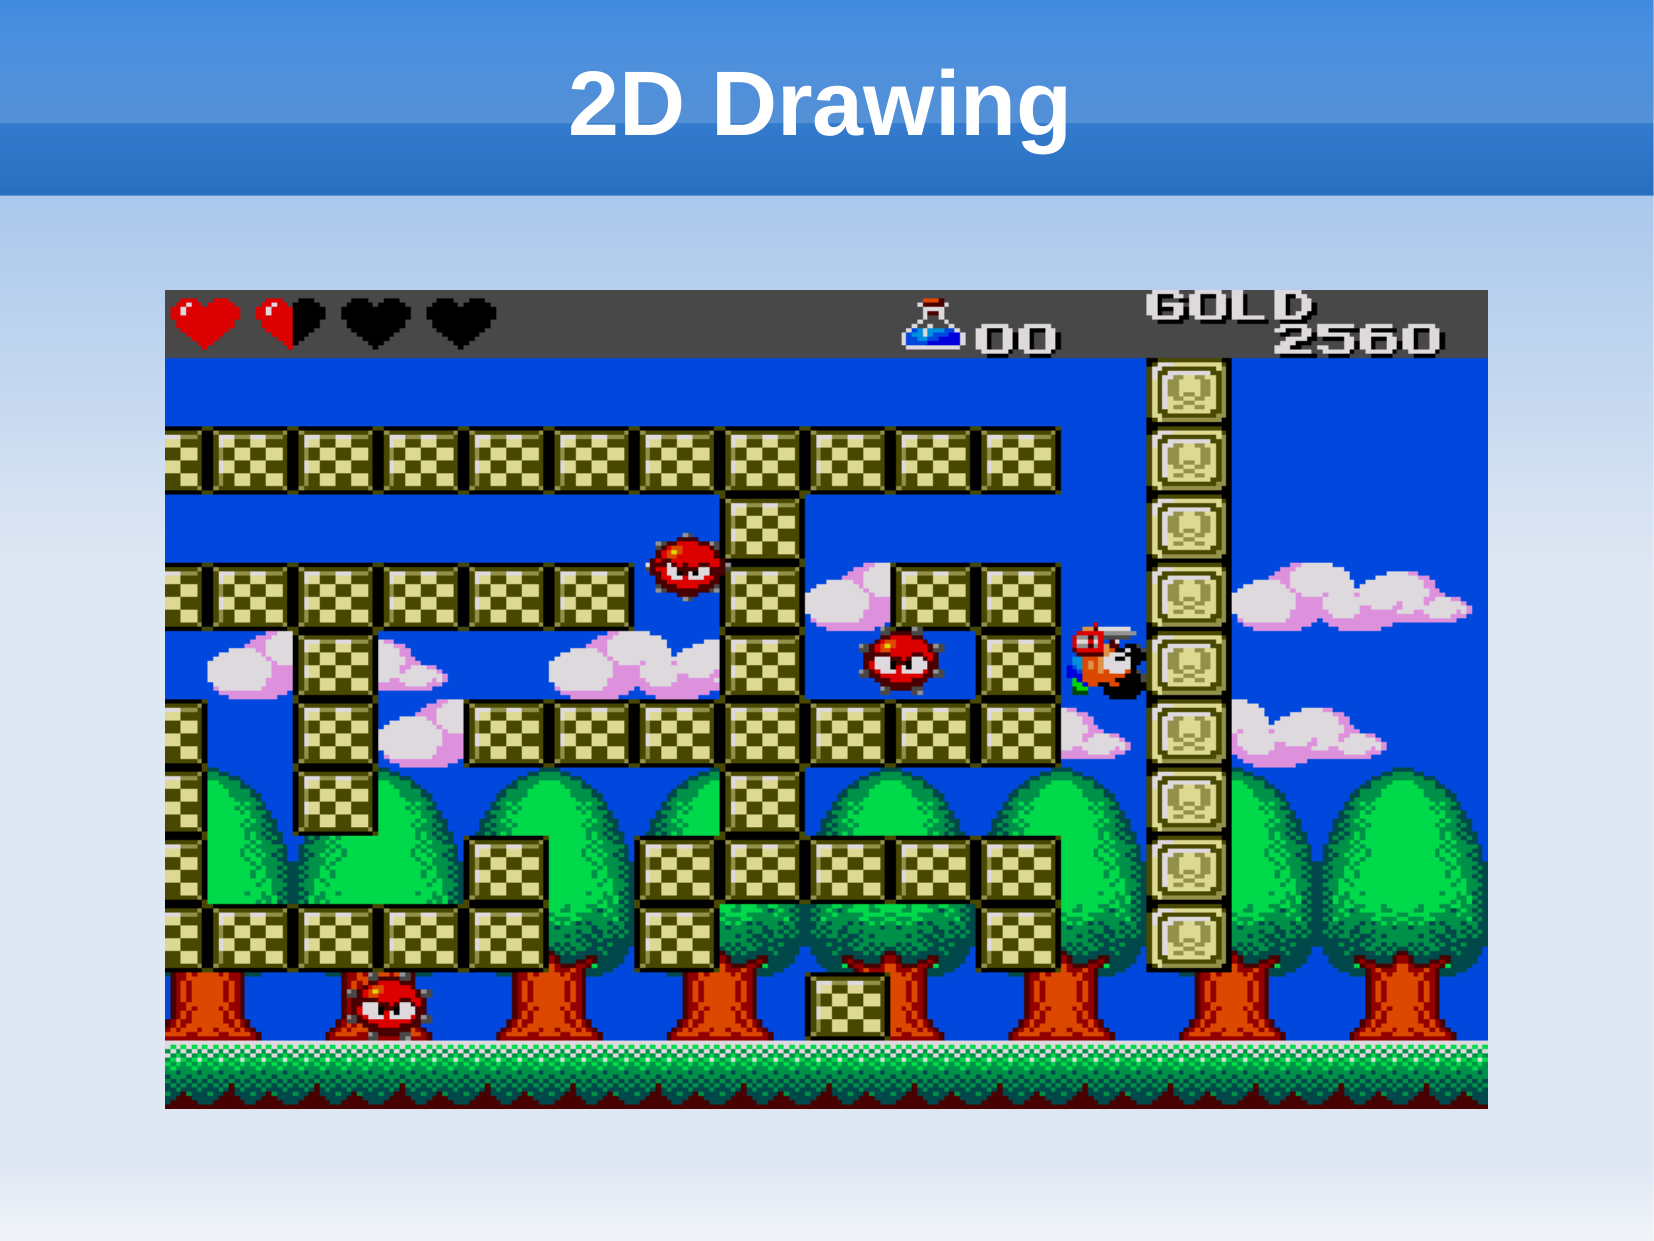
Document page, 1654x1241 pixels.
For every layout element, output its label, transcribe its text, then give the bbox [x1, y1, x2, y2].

picture [0, 0, 1654, 1241]
title 2D Drawing [76, 0, 1565, 208]
